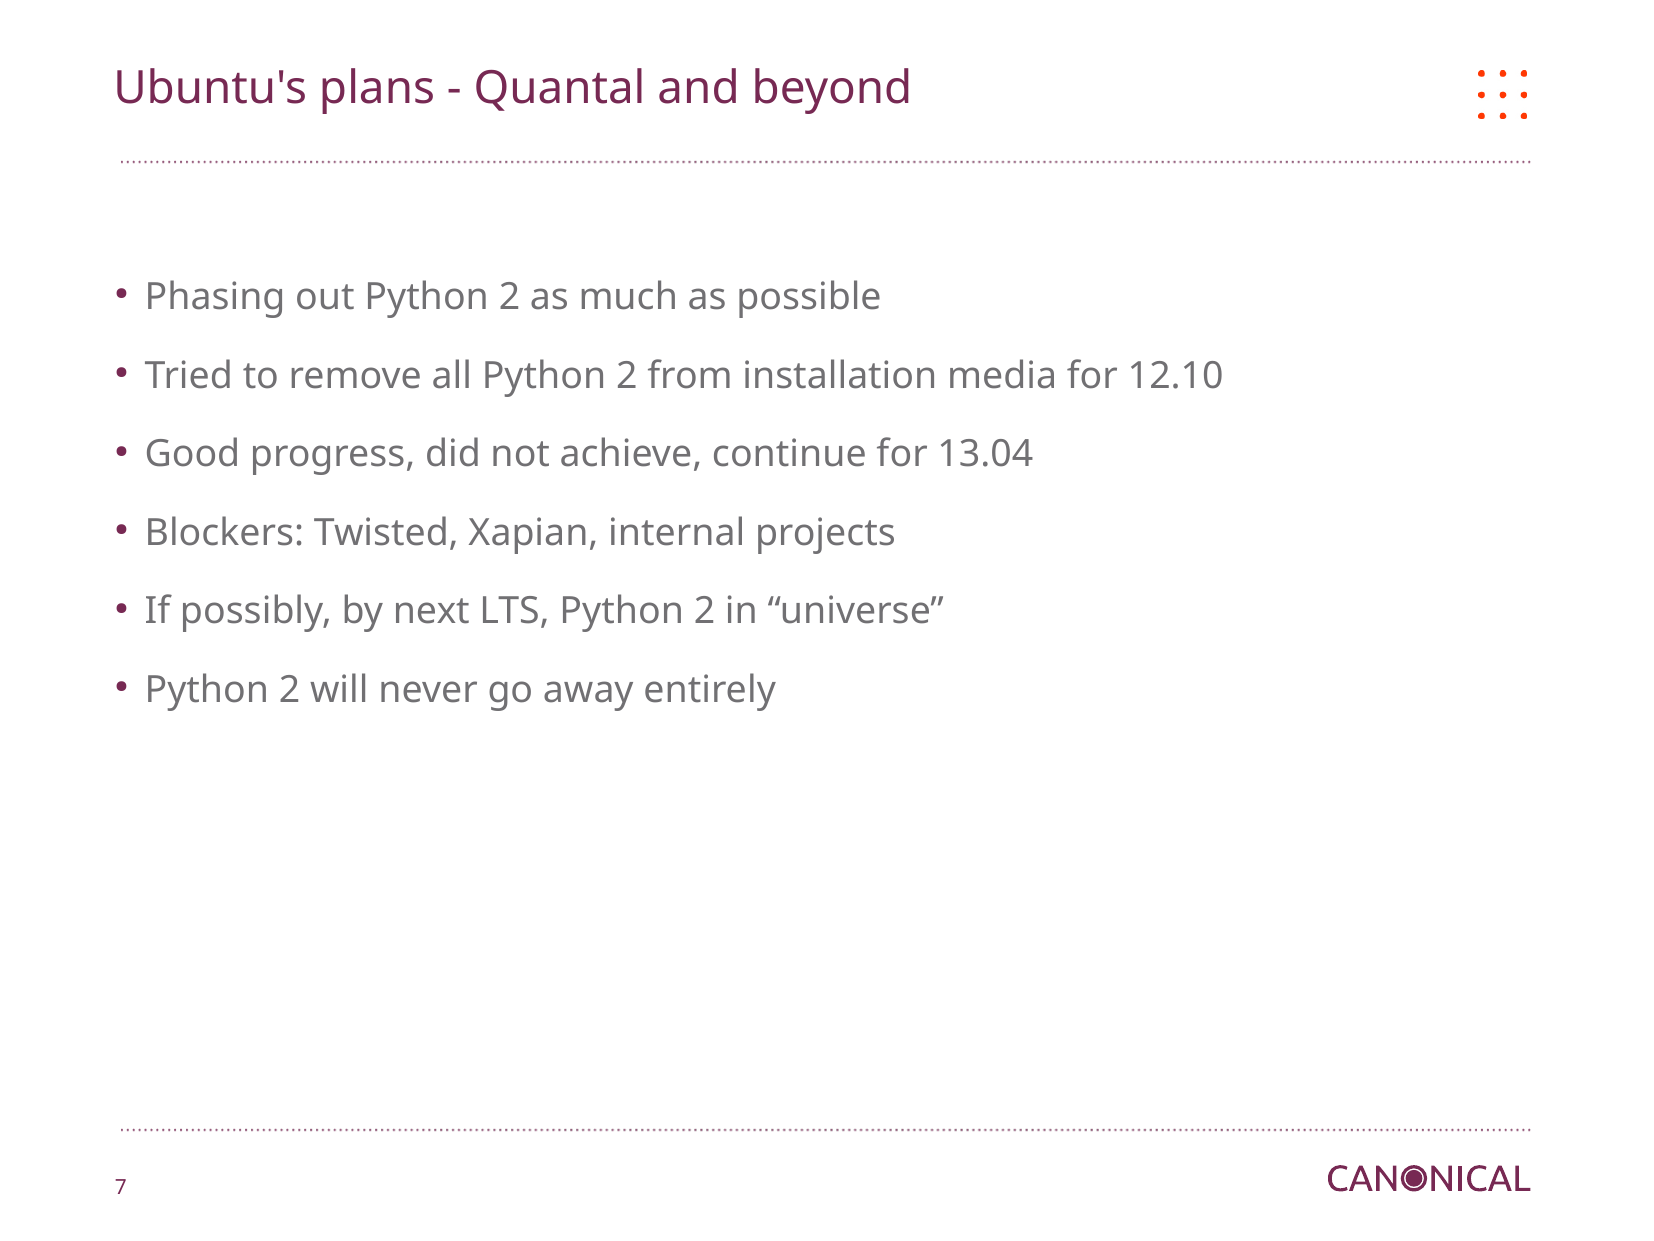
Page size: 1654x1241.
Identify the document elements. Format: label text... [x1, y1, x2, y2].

picture [111, 1127, 1533, 1134]
title Ubuntu's plans - Quantal and beyond [113, 64, 1382, 107]
picture [1478, 70, 1527, 119]
picture [111, 159, 1533, 166]
list Phasing out Python 2 as much as possible Tried to remove all Python 2 from installation media for 12.10 Good progress, did not achieve, continue for 13.04 Blockers: Twisted, Xapian, internal projects If possibly, by next LTS, Python 2 in “universe” Python 2 will never go away entirely [115, 256, 1540, 977]
